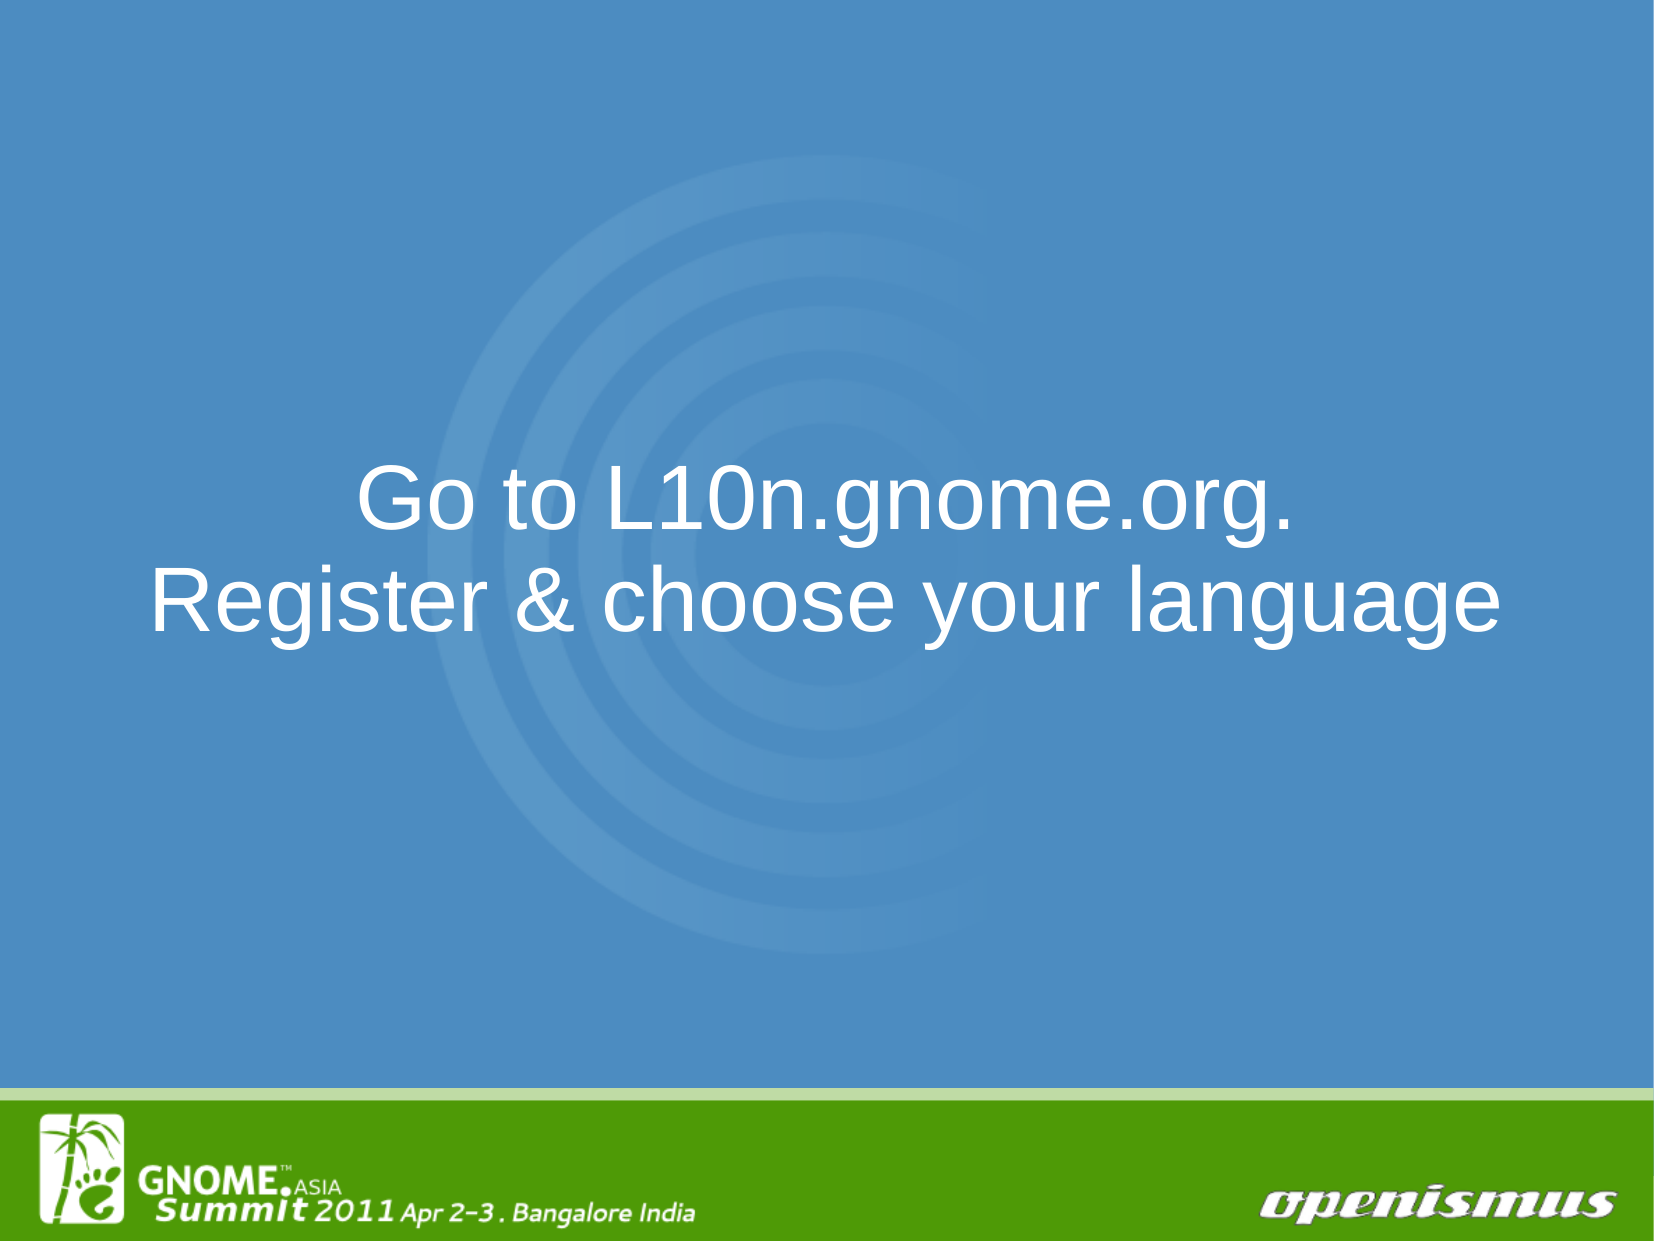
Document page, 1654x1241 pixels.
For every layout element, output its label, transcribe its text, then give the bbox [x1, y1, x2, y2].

picture [0, 0, 1654, 1241]
title Go to L10n.gnome.org. Register & choose your language [82, 445, 1571, 653]
